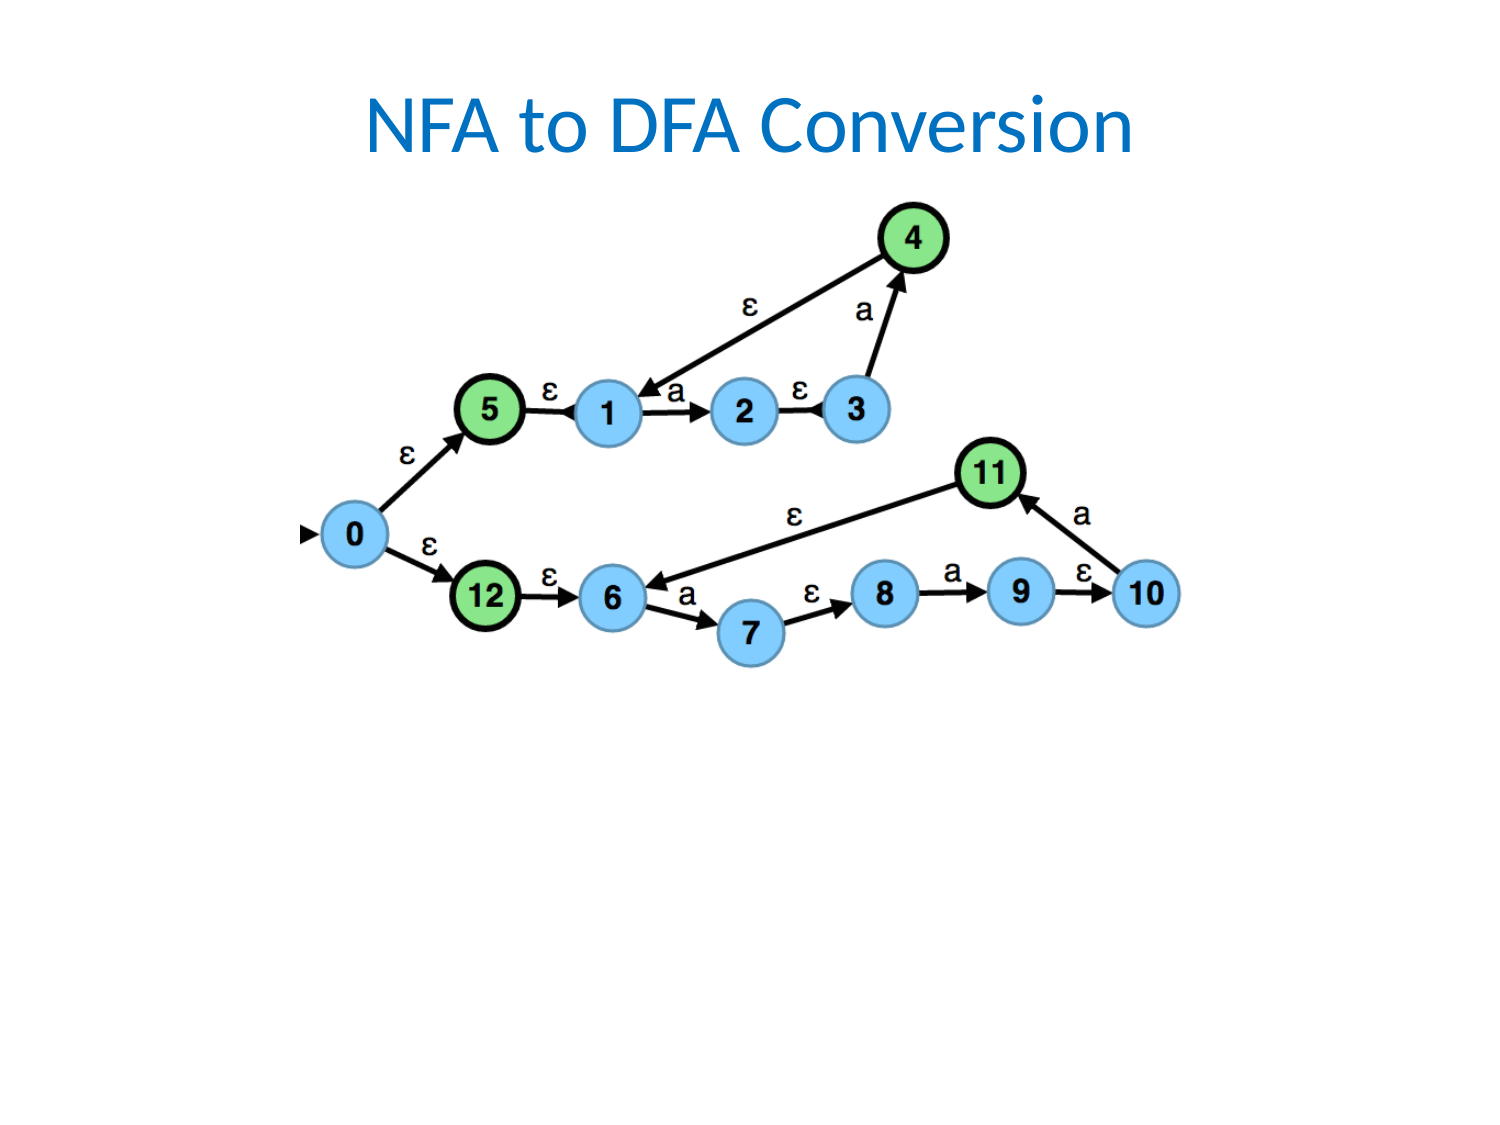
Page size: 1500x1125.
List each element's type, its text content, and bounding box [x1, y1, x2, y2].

picture [300, 182, 1187, 676]
title NFA to DFA Conversion [75, 25, 1425, 213]
